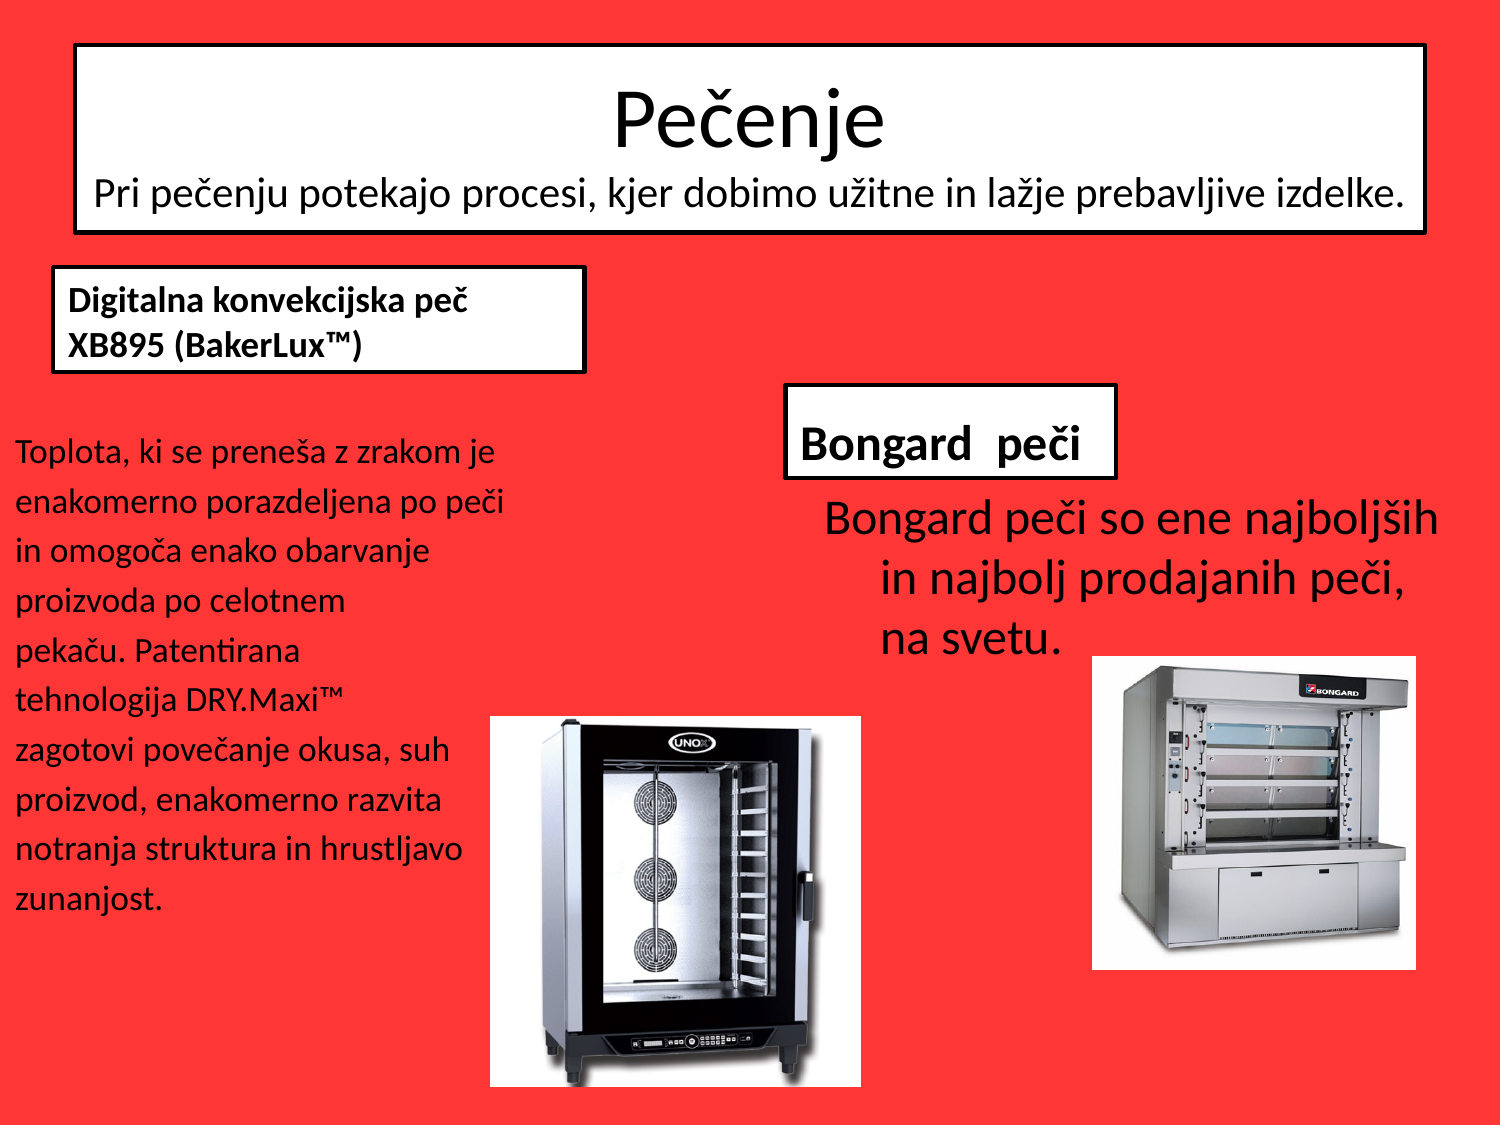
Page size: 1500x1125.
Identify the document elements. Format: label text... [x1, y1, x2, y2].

list Bongard peči so ene najboljših in najbolj prodajanih peči, na svetu. [809, 476, 1473, 1000]
list Bongard peči [785, 385, 1117, 479]
title Pečenje Pri pečenju potekajo procesi, kjer dobimo užitne in lažje prebavljive izdelke. [75, 45, 1425, 233]
list Digitalna konvekcijska peč XB895 (BakerLux™) [53, 267, 585, 373]
picture [1092, 656, 1416, 970]
picture [567, 716, 861, 1087]
list Toplota, ki se preneša z zrakom je enakomerno porazdeljena po peči in omogoča enako obarvanje proizvoda po celotnem pekaču. Patentirana tehnologija DRY.Maxi™ zagotovi povečanje okusa, suh proizvod, enakomerno razvita notranja struktura in hrustljavo zunanjost. [0, 420, 567, 1094]
